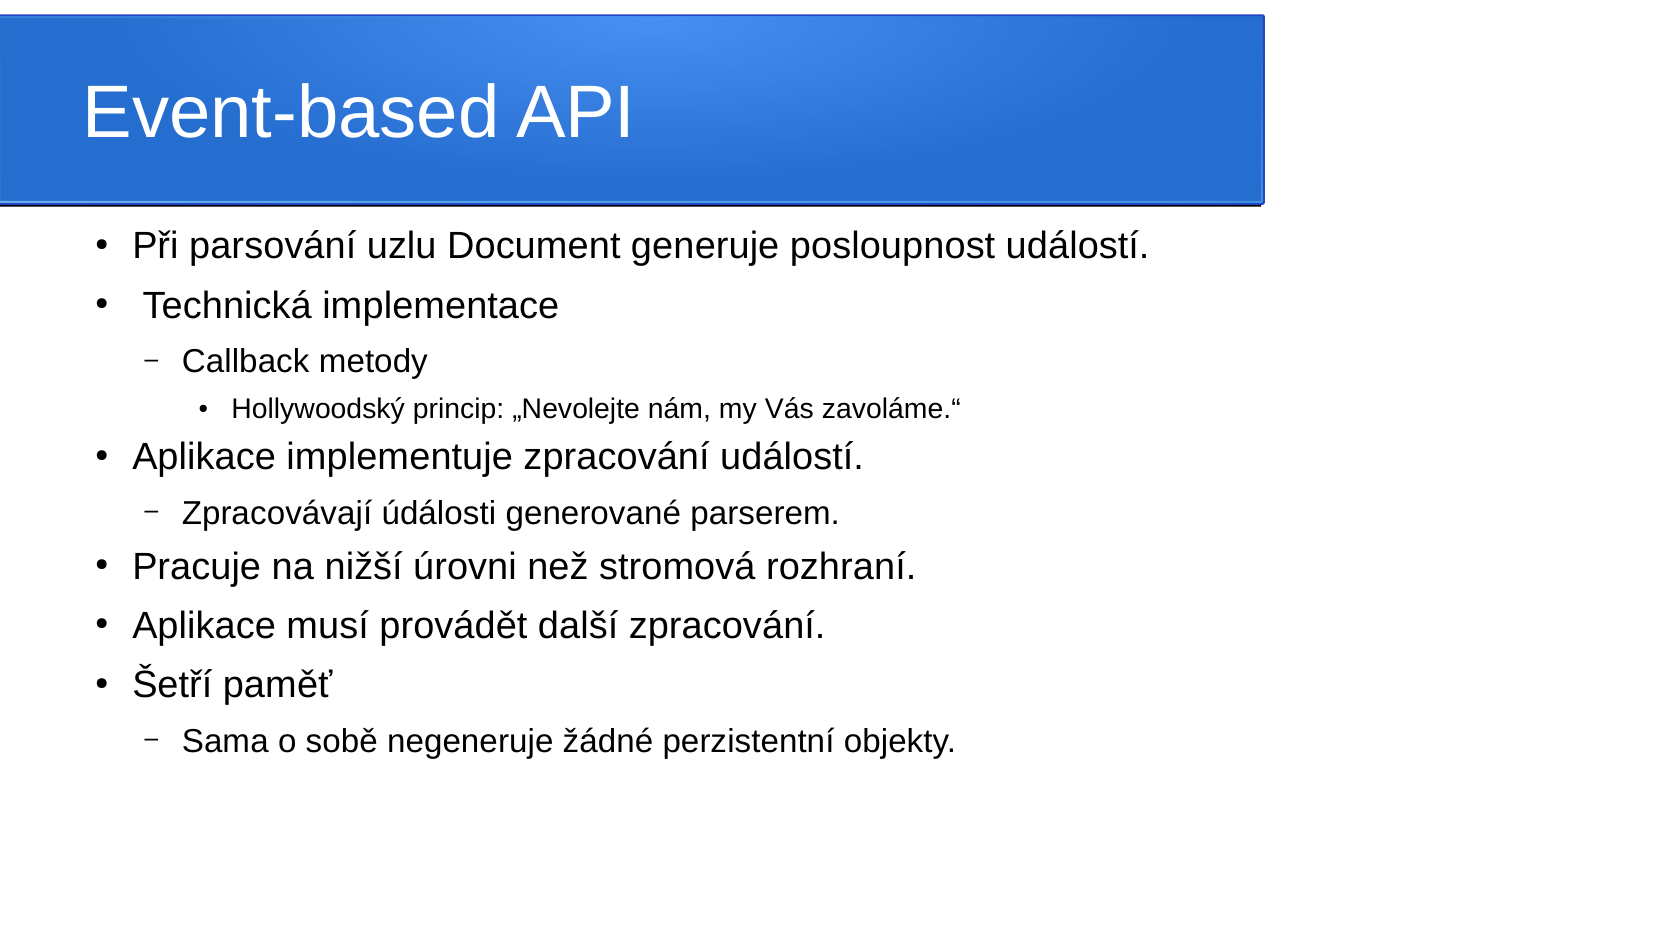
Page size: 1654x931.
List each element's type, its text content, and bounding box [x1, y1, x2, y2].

title Event-based API [82, 35, 1235, 189]
list Při parsování uzlu Document generuje posloupnost událostí. Technická implementace Callback metody Hollywoodský princip: „Nevolejte nám, my Vás zavoláme.“ Aplikace implementuje zpracování událostí. Zpracovávají údálosti generované parserem. Pracuje na nižší úrovni než stromová rozhraní. Aplikace musí provádět další zpracování. Šetří paměť Sama o sobě negeneruje žádné perzistentní objekty. [82, 224, 1571, 764]
